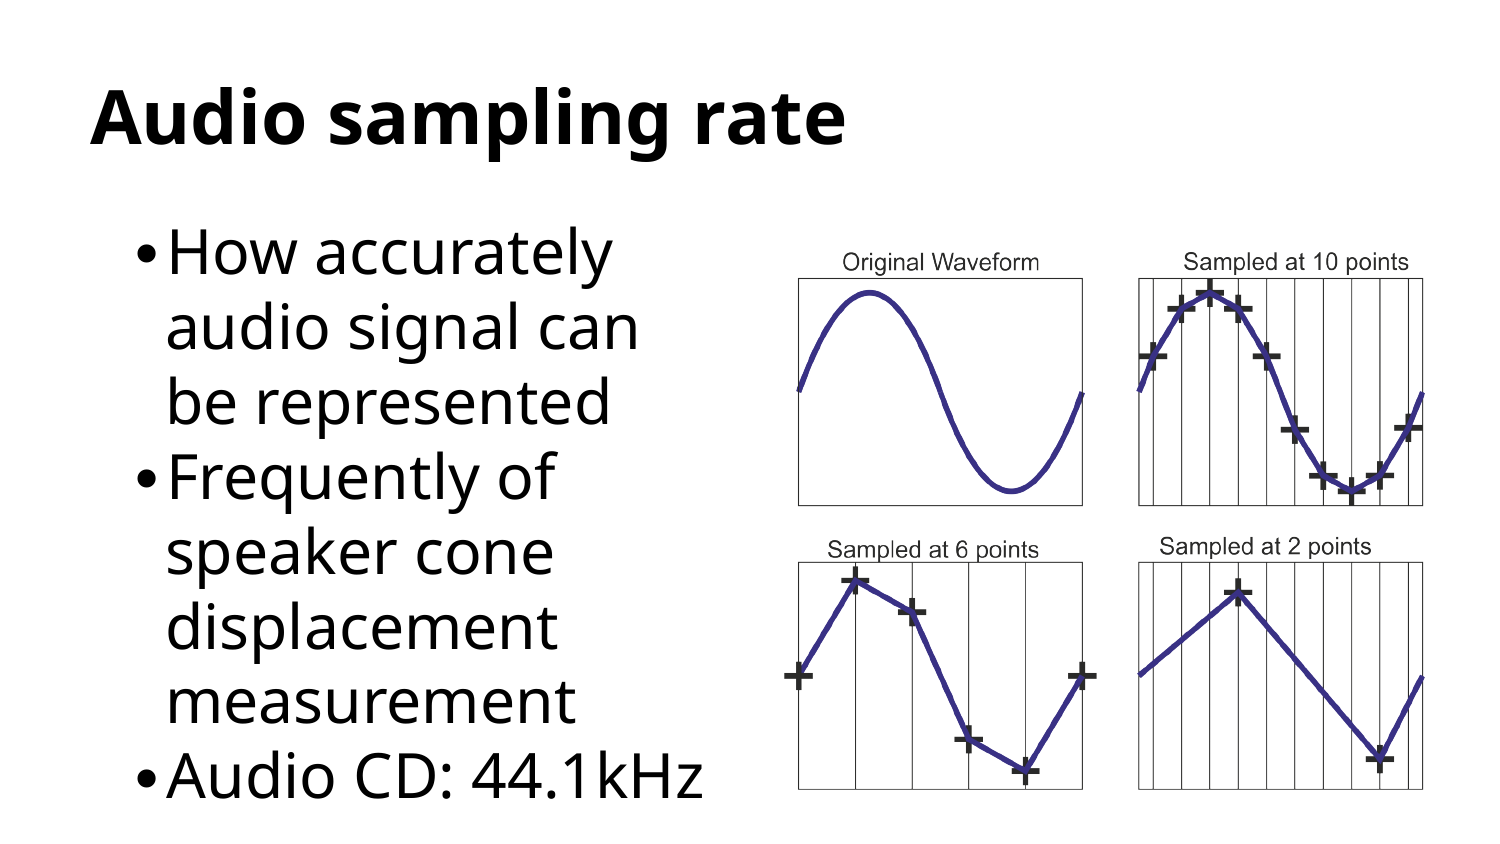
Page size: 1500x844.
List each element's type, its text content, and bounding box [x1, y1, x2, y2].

title Audio sampling rate [75, 33, 1425, 175]
picture [784, 252, 1425, 790]
list How accurately audio signal can be represented Frequently of speaker cone displacement measurement Audio CD: 44.1kHz [75, 196, 731, 808]
